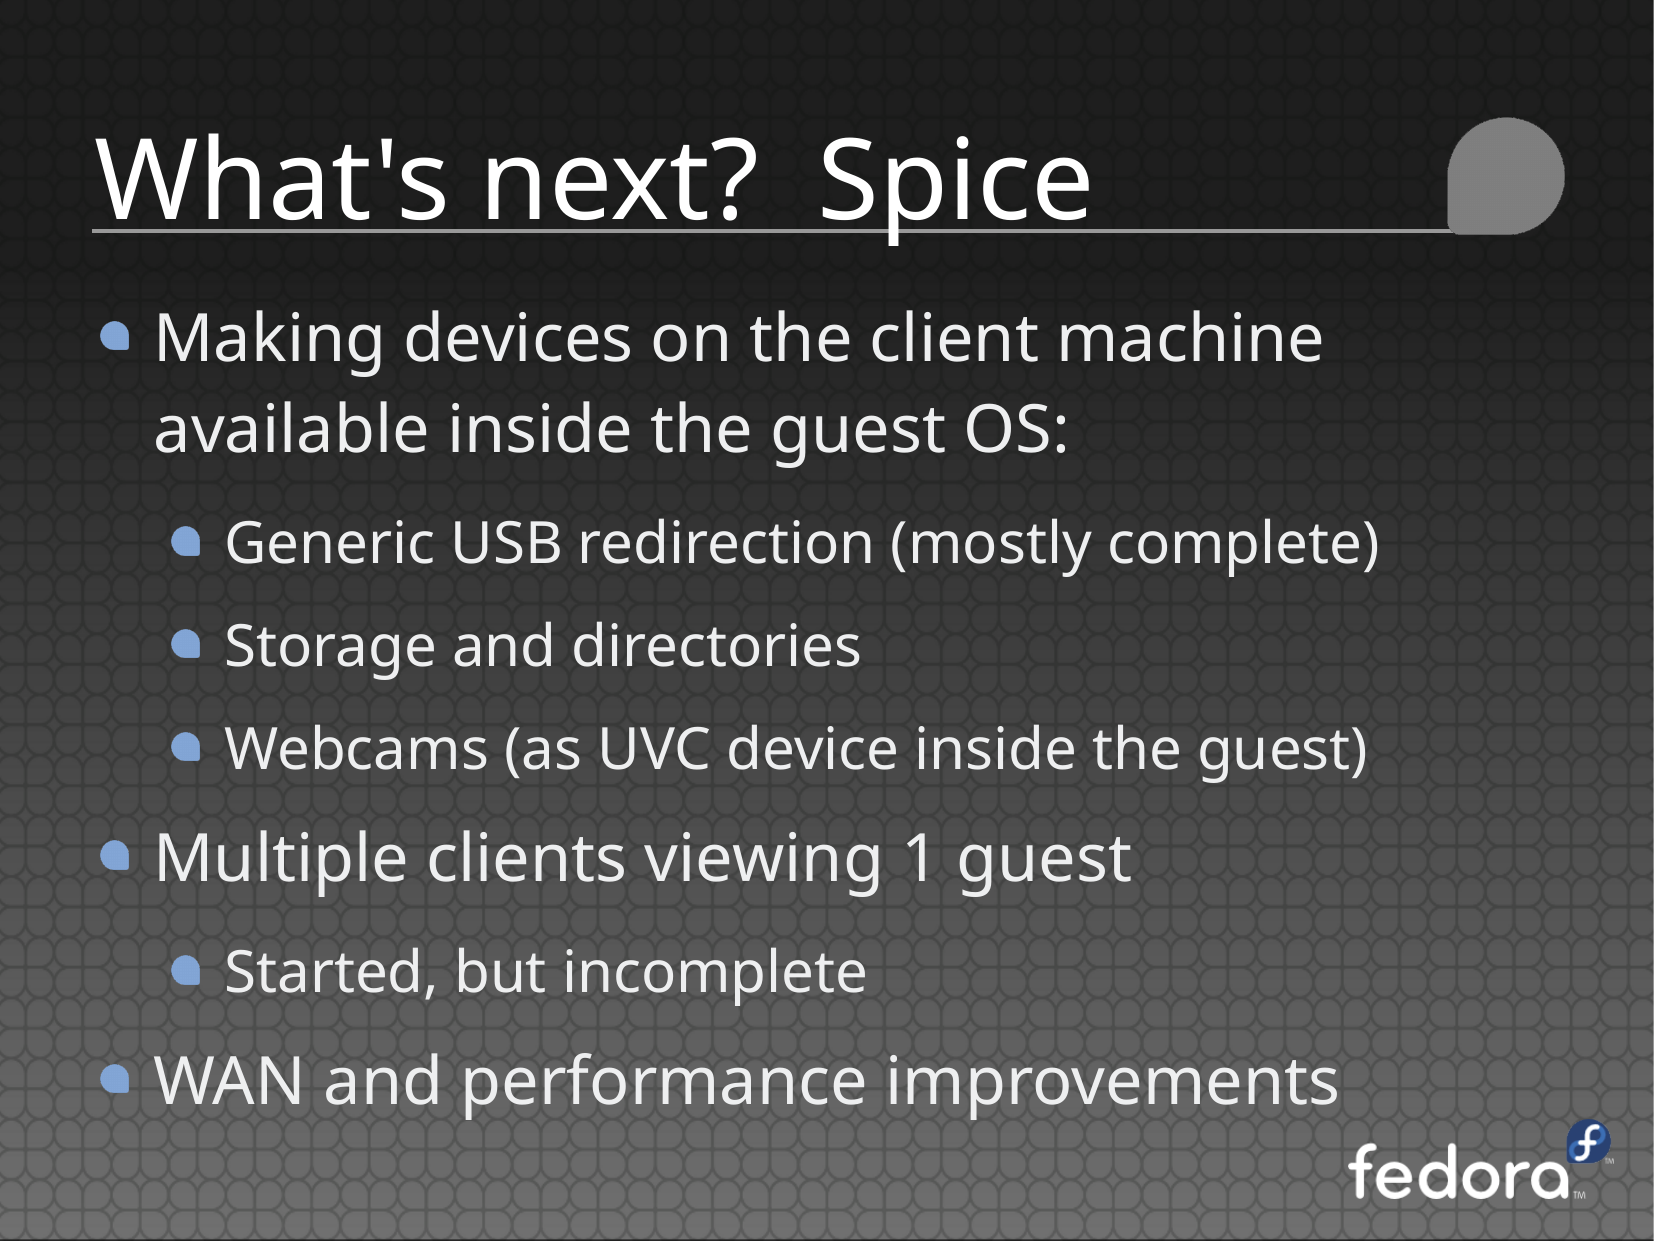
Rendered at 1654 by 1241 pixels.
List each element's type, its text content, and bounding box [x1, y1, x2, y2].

title What's next? Spice [94, 100, 1426, 251]
list Making devices on the client machine available inside the guest OS: Generic USB redirection (mostly complete) Storage and directories Webcams (as UVC device inside the guest) Multiple clients viewing 1 guest Started, but incomplete WAN and performance improvements [82, 290, 1571, 1134]
picture [0, 0, 1654, 1241]
